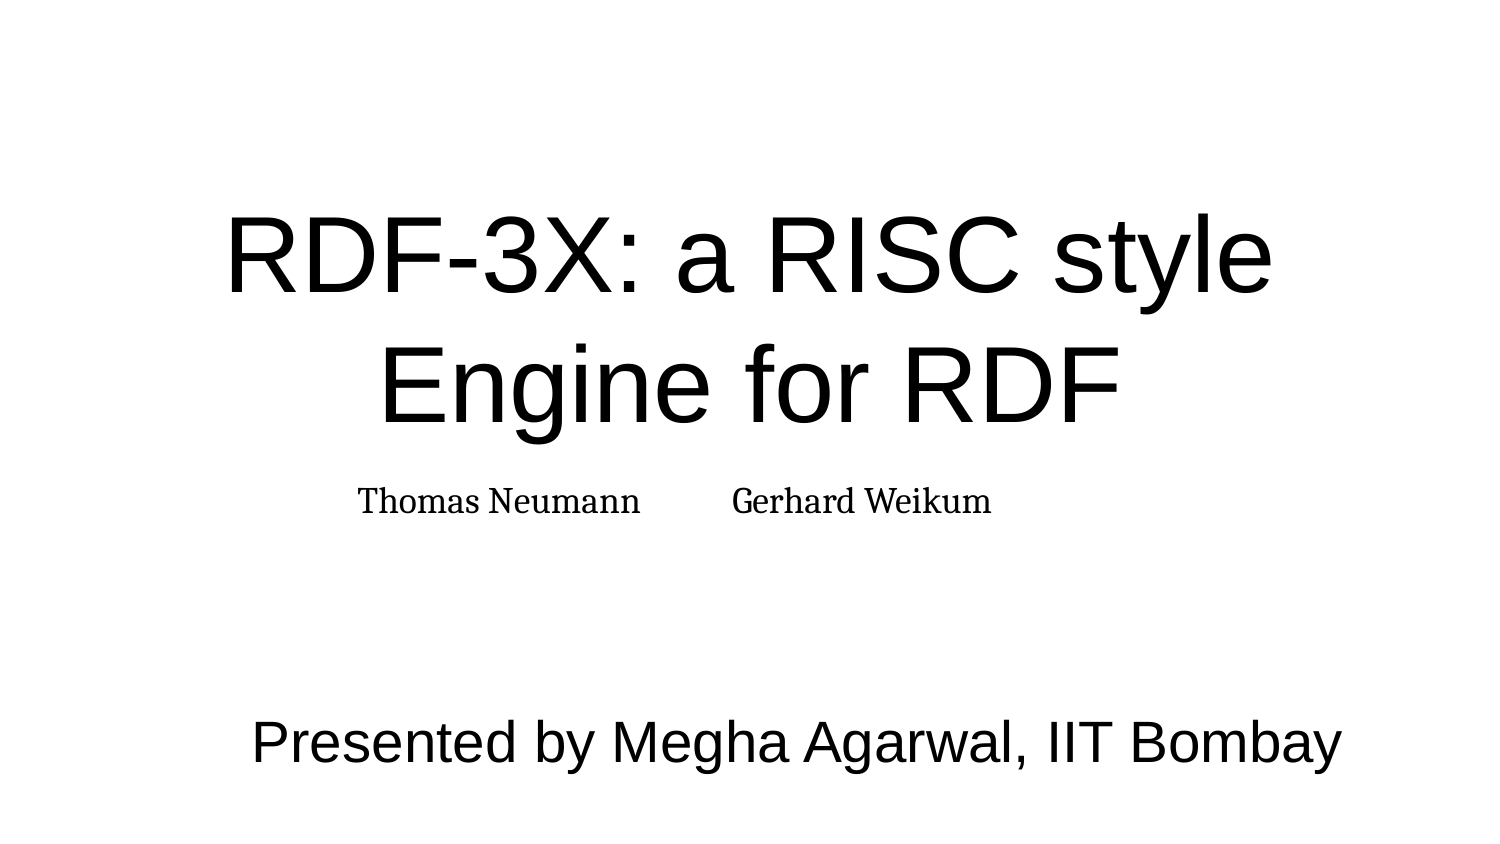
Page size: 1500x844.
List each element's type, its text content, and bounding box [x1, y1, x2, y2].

text_box RDF-3X: a RISC style Engine for RDF [51, 122, 1449, 459]
text_box Presented by Megha Agarwal, IIT Bombay [11, 448, 1410, 579]
text_box Thomas Neumann Gerhard Weikum [342, 472, 1205, 620]
